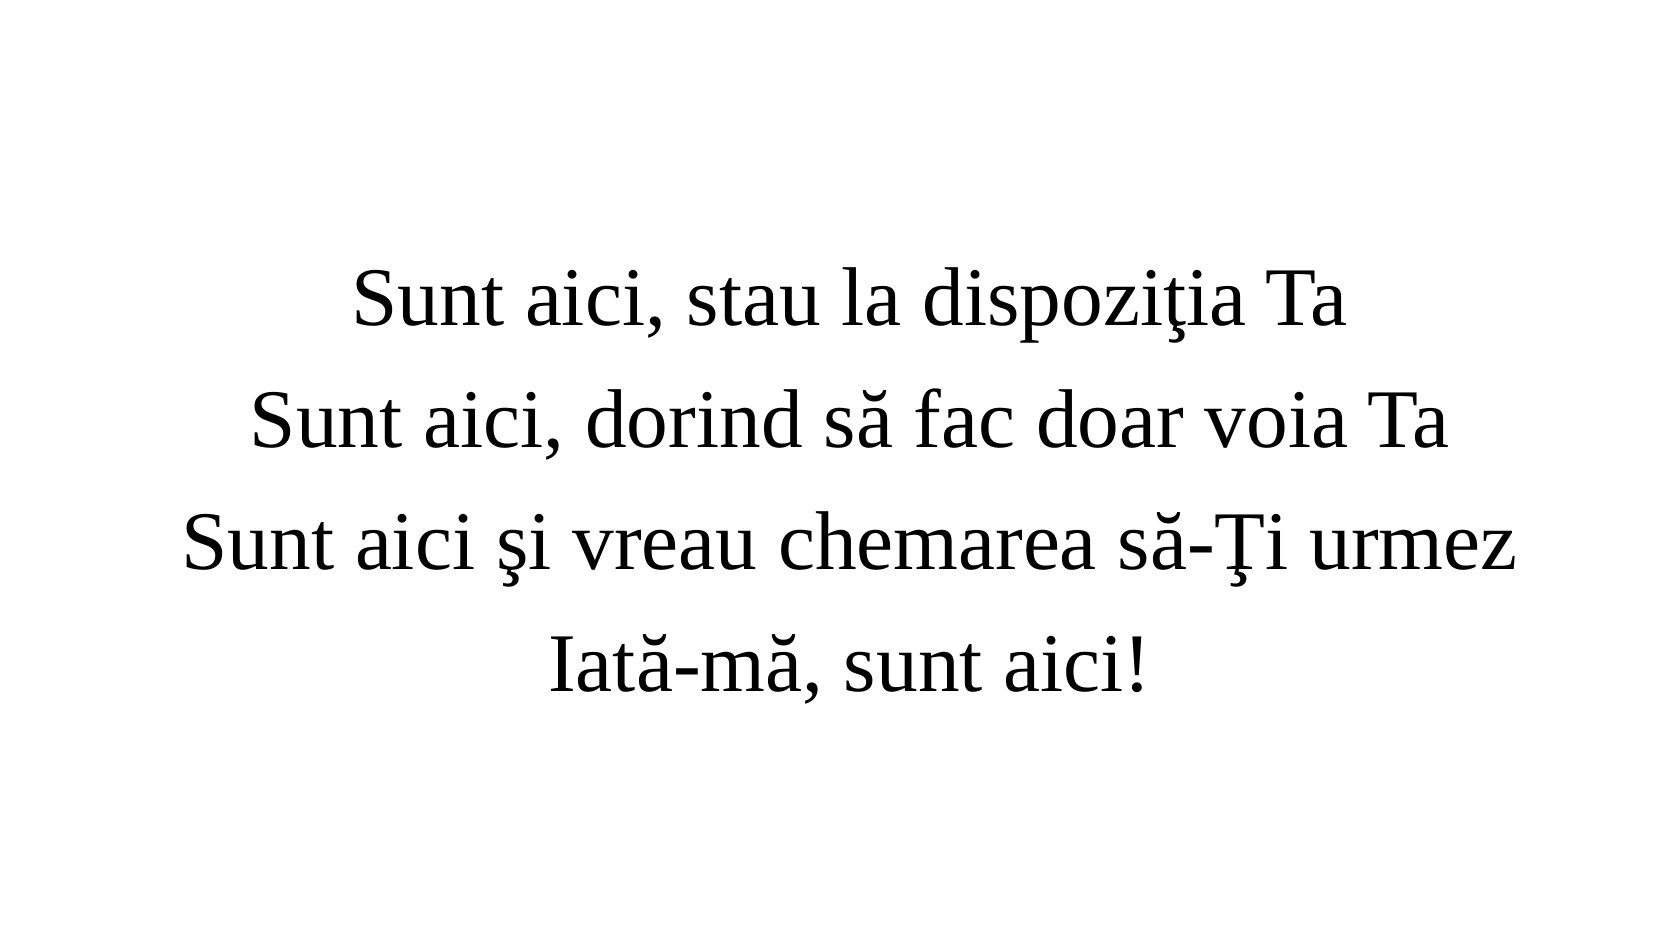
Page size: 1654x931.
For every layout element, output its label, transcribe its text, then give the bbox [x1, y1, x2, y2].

subtitle Sunt aici, stau la dispoziţia Ta Sunt aici, dorind să fac doar voia Ta Sunt aici şi vreau chemarea să-Ţi urmez Iată-mă, sunt aici! [177, 238, 1524, 712]
